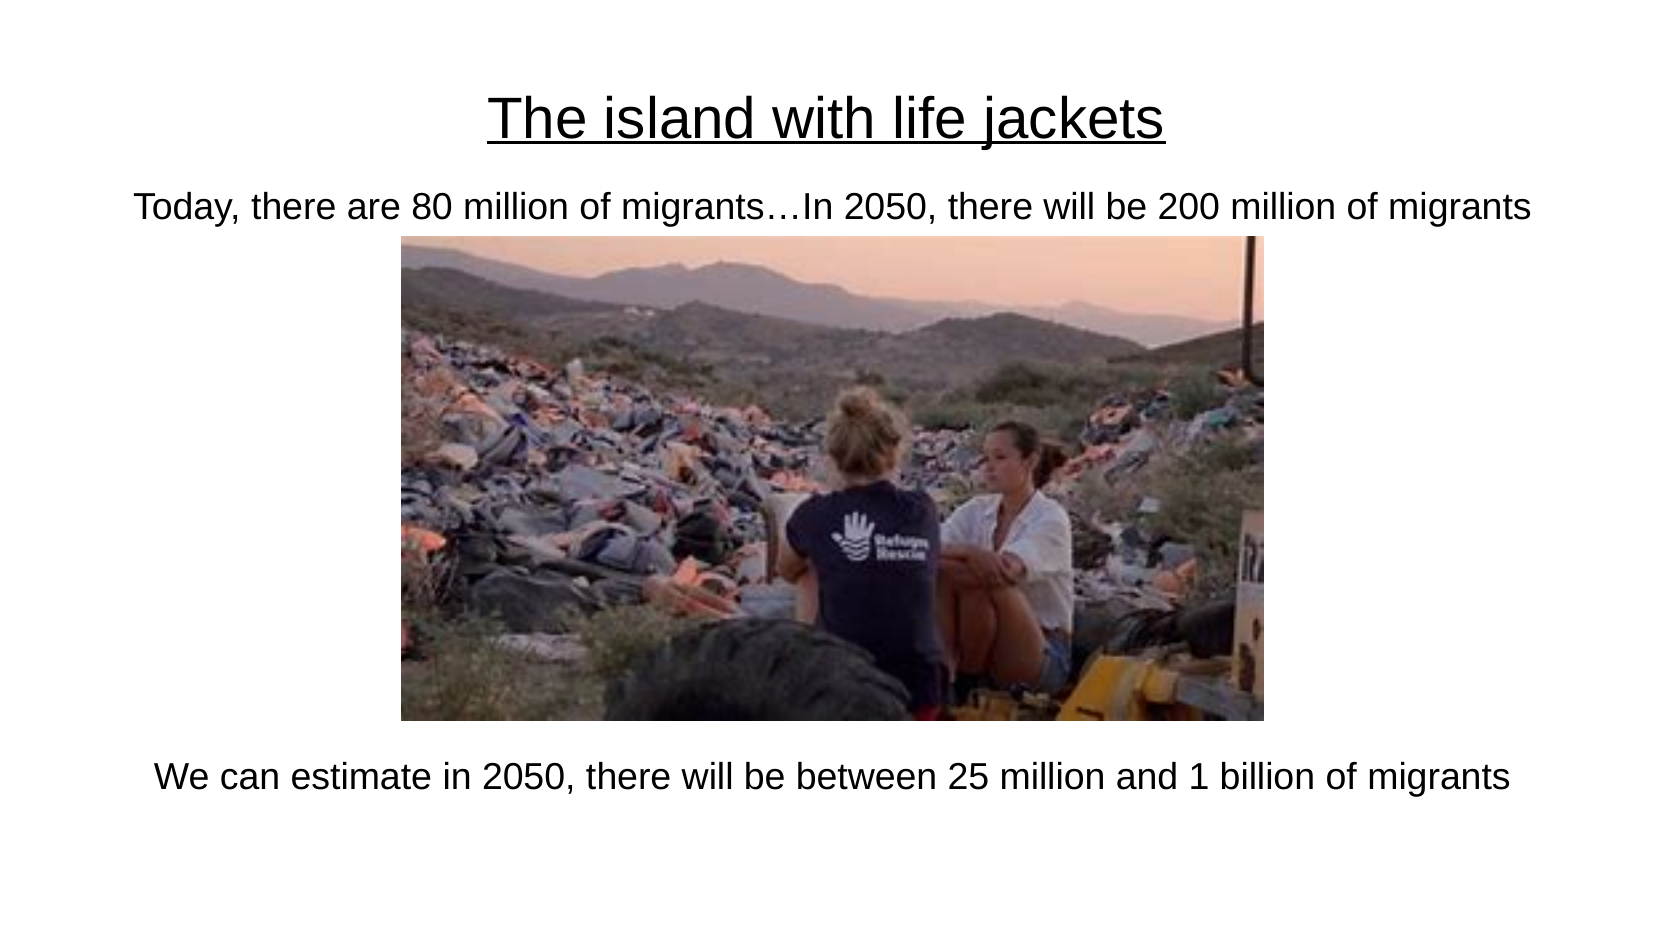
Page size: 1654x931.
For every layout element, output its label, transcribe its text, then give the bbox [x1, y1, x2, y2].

text_box We can estimate in 2050, there will be between 25 million and 1 billion of migrants [673, 748, 993, 931]
picture [401, 236, 1264, 721]
title The island with life jackets [82, 37, 1571, 193]
text_box Today, there are 80 million of migrants…In 2050, there will be 200 million of migrants [693, 177, 972, 487]
